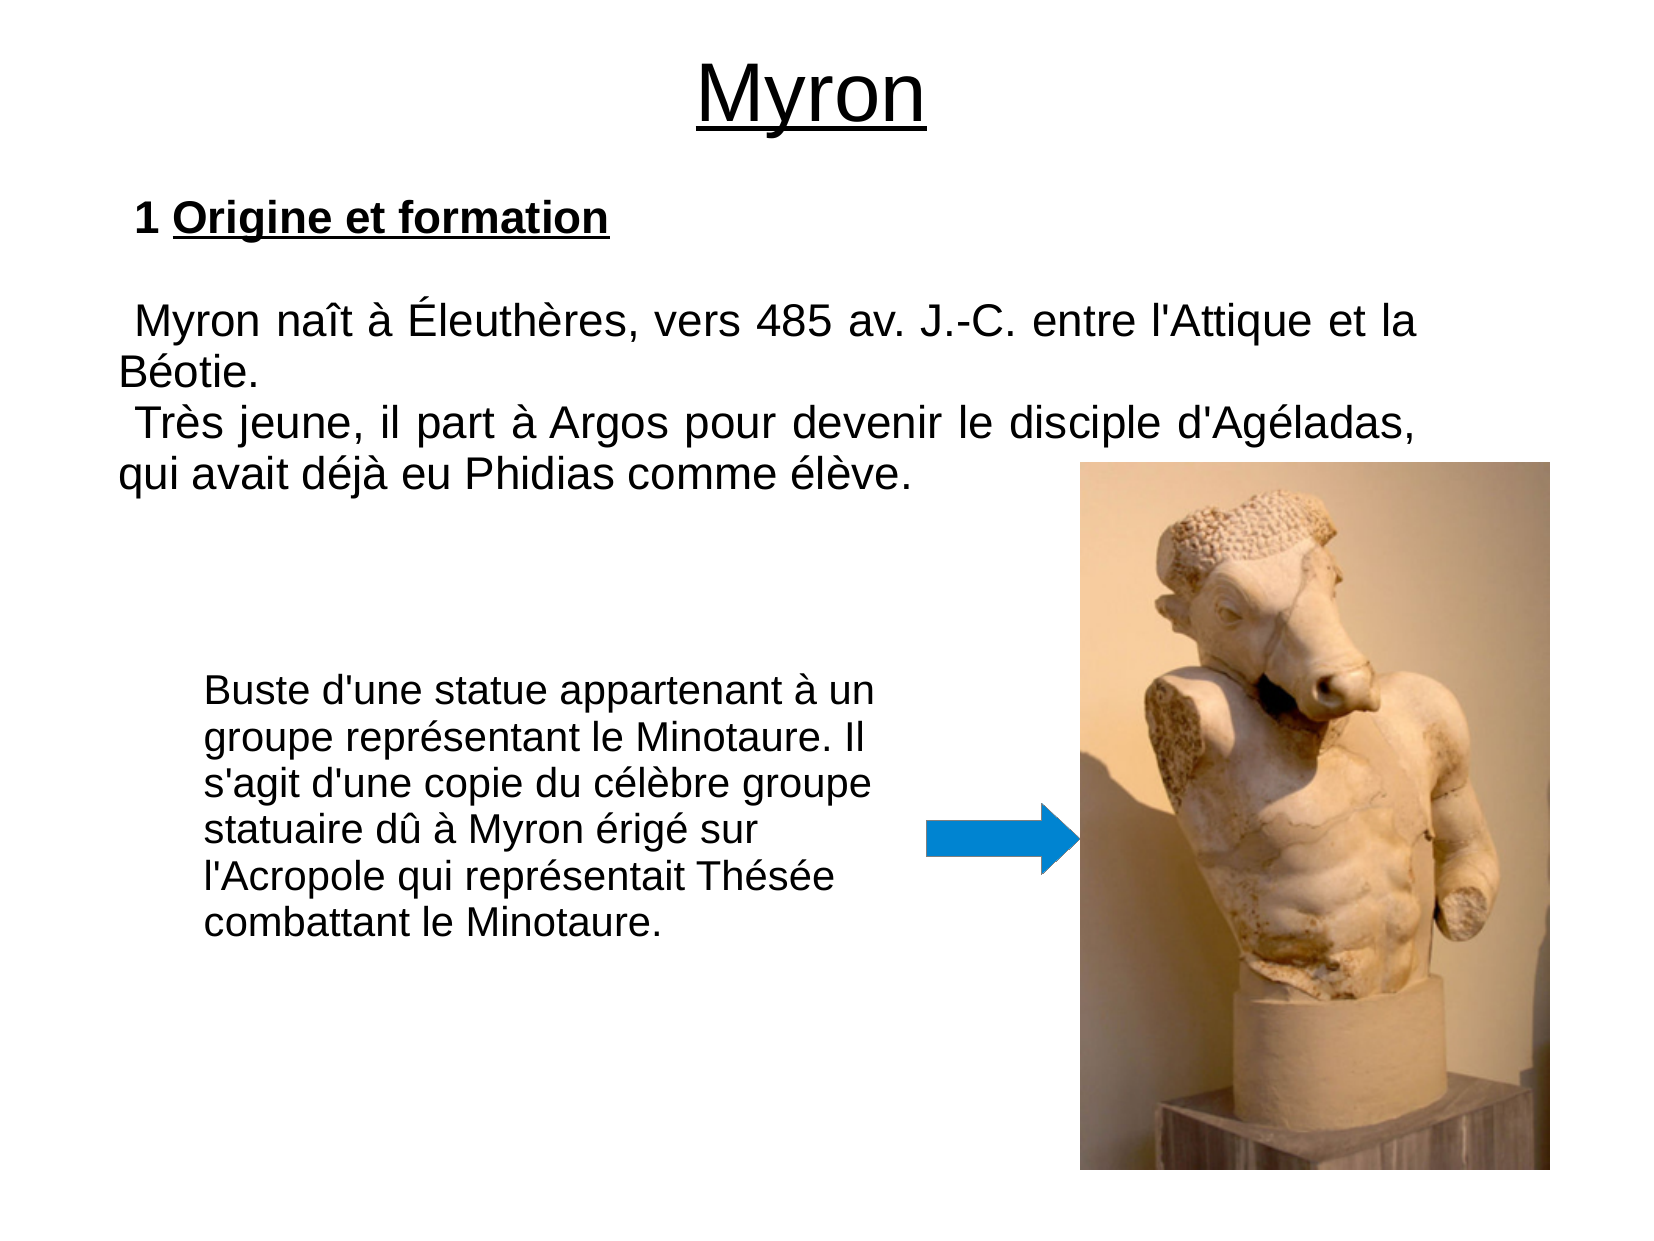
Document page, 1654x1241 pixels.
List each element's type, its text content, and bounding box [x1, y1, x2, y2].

text_box [926, 803, 1080, 875]
title Myron [75, 23, 1548, 162]
text_box Buste d'une statue appartenant à un groupe représentant le Minotaure. Il s'agit d'une copie du célèbre groupe statuaire dû à Myron érigé sur l'Acropole qui représentait Thésée combattant le Minotaure. [188, 659, 957, 955]
subtitle 1 Origine et formation Myron naît à Éleuthères, vers 485 av. J.-C. entre l'Attique et la Béotie. Très jeune, il part à Argos pour devenir le disciple d'Agéladas, qui avait déjà eu Phidias comme élève. [118, 192, 1418, 603]
picture [1080, 462, 1550, 1171]
